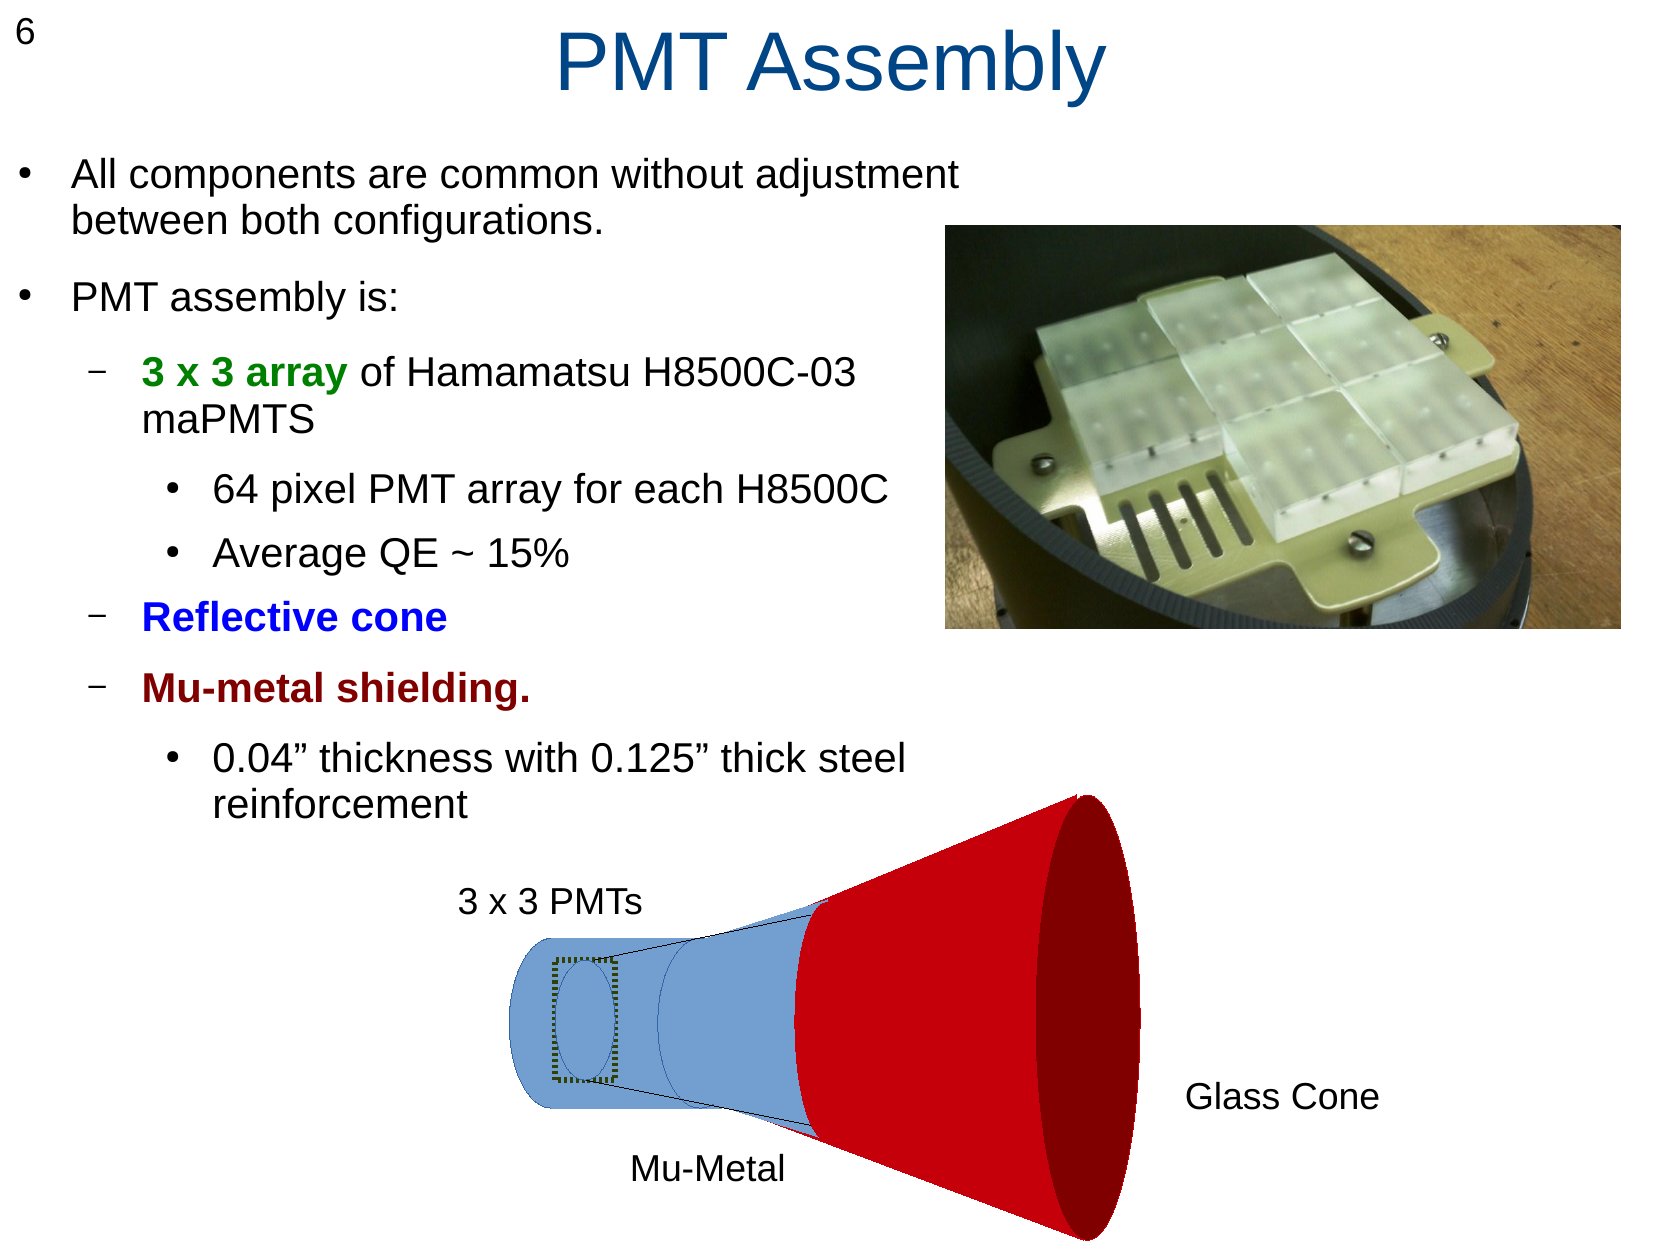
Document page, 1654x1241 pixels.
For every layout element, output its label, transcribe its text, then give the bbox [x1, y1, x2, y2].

list All components are common without adjustment between both configurations. PMT assembly is: 3 x 3 array of Hamamatsu H8500C-03 maPMTS 64 pixel PMT array for each H8500C Average QE ~ 15% Reflective cone Mu-metal shielding. 0.04” thickness with 0.125” thick steel reinforcement [0, 150, 961, 871]
text_box 3 x 3 PMTs [442, 873, 658, 931]
title PMT Assembly [86, 0, 1576, 166]
text_box 6 [0, 3, 51, 61]
text_box Glass Cone [1170, 1068, 1396, 1126]
text_box [509, 794, 1141, 1241]
picture [945, 225, 1621, 629]
text_box Mu-Metal [615, 1140, 801, 1197]
